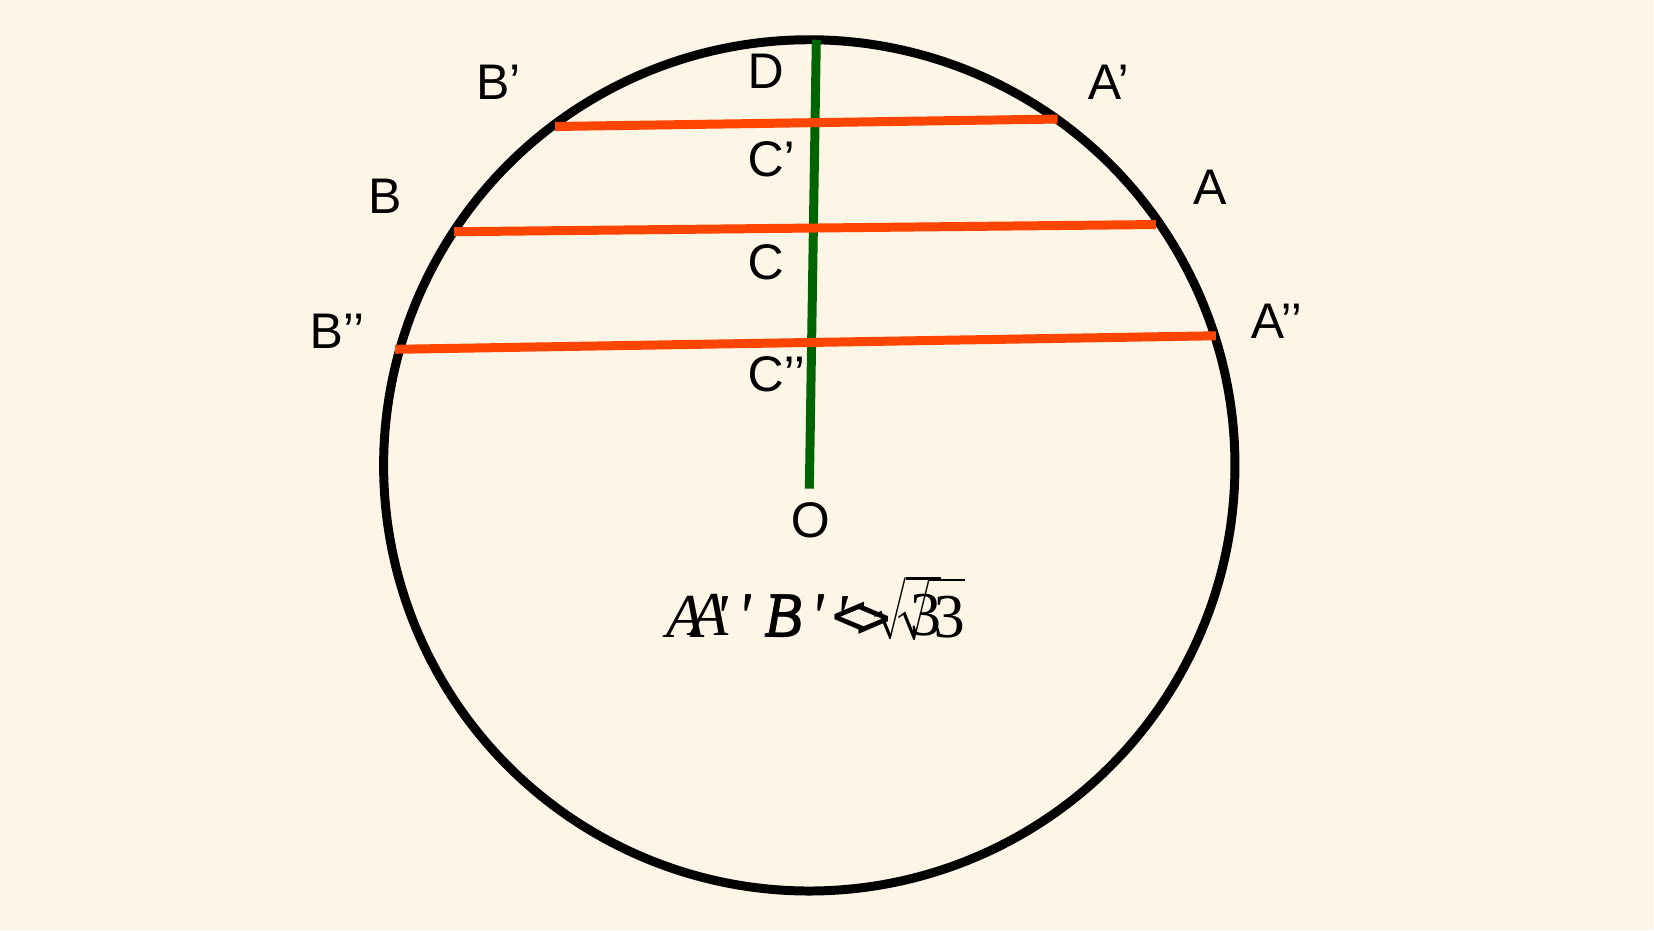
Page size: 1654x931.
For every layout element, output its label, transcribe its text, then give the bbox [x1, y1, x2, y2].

text_box O [776, 484, 827, 556]
text_box C’’ [732, 346, 875, 453]
text_box A [1178, 151, 1267, 267]
text_box B’’ [294, 295, 457, 411]
text_box A’’ [1236, 286, 1398, 401]
text_box A’ [1073, 46, 1235, 161]
text_box C’ [732, 127, 875, 239]
text_box C [732, 239, 808, 338]
text_box B’ [461, 46, 624, 162]
text_box D [732, 36, 875, 119]
chart [659, 574, 966, 651]
text_box B [353, 161, 442, 276]
text_box C [817, 239, 822, 337]
